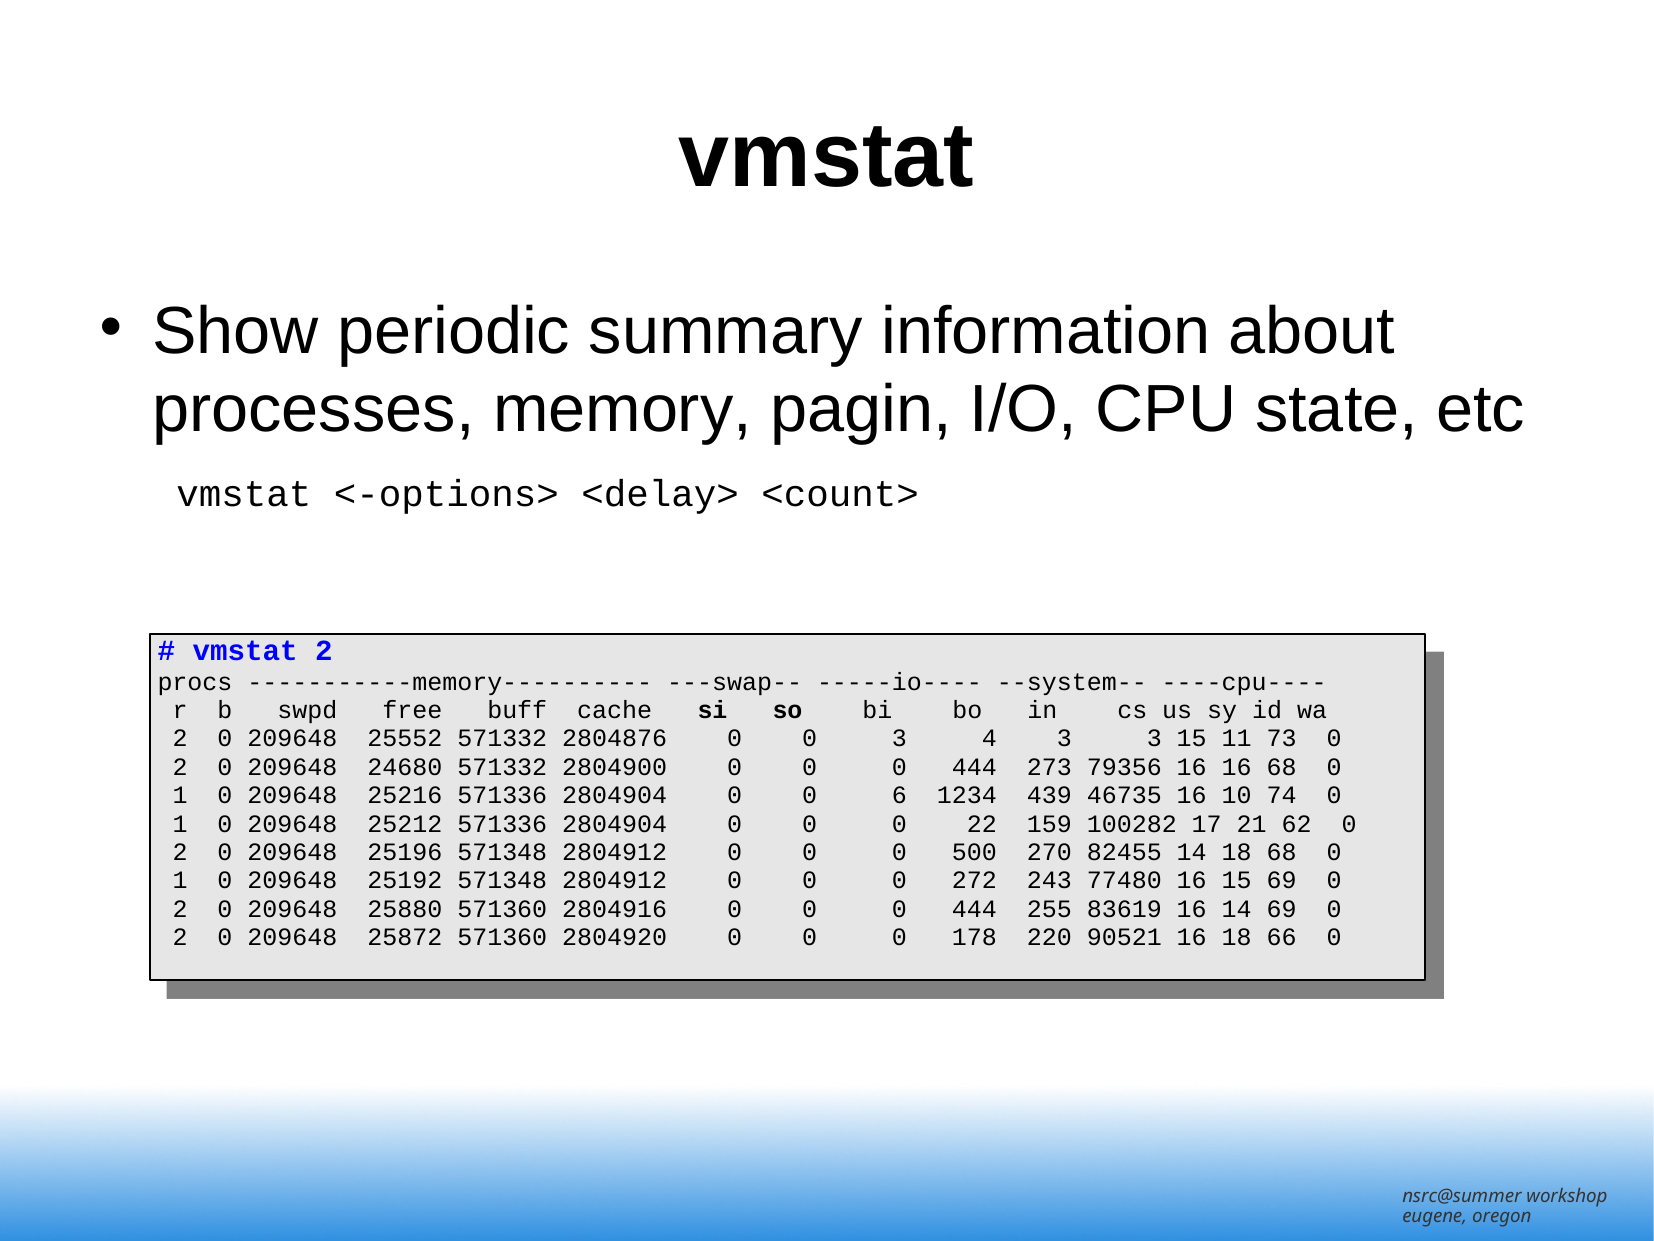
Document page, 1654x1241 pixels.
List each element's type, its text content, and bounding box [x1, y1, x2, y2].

title vmstat [82, 49, 1571, 257]
text_box # vmstat 2 procs -----------memory---------- ---swap-- -----io---- --system-- ----cpu---- r b swpd free buff cache si so bi bo in cs us sy id wa 2 0 209648 25552 571332 2804876 0 0 3 4 3 3 15 11 73 0 2 0 209648 24680 571332 2804900 0 0 0 444 273 79356 16 16 68 0 1 0 209648 25216 571336 2804904 0 0 6 1234 439 46735 16 10 74 0 1 0 209648 25212 571336 2804904 0 0 0 22 159 100282 17 21 62 0 2 0 209648 25196 571348 2804912 0 0 0 500 270 82455 14 18 68 0 1 0 209648 25192 571348 2804912 0 0 0 272 243 77480 16 15 69 0 2 0 209648 25880 571360 2804916 0 0 0 444 255 83619 16 14 69 0 2 0 209648 25872 571360 2804920 0 0 0 178 220 90521 16 18 66 0 [150, 634, 1426, 980]
list Show periodic summary information about processes, memory, pagin, I/O, CPU state, etc vmstat <-options> <delay> <count> [82, 290, 1571, 612]
picture [0, 1083, 1654, 1241]
